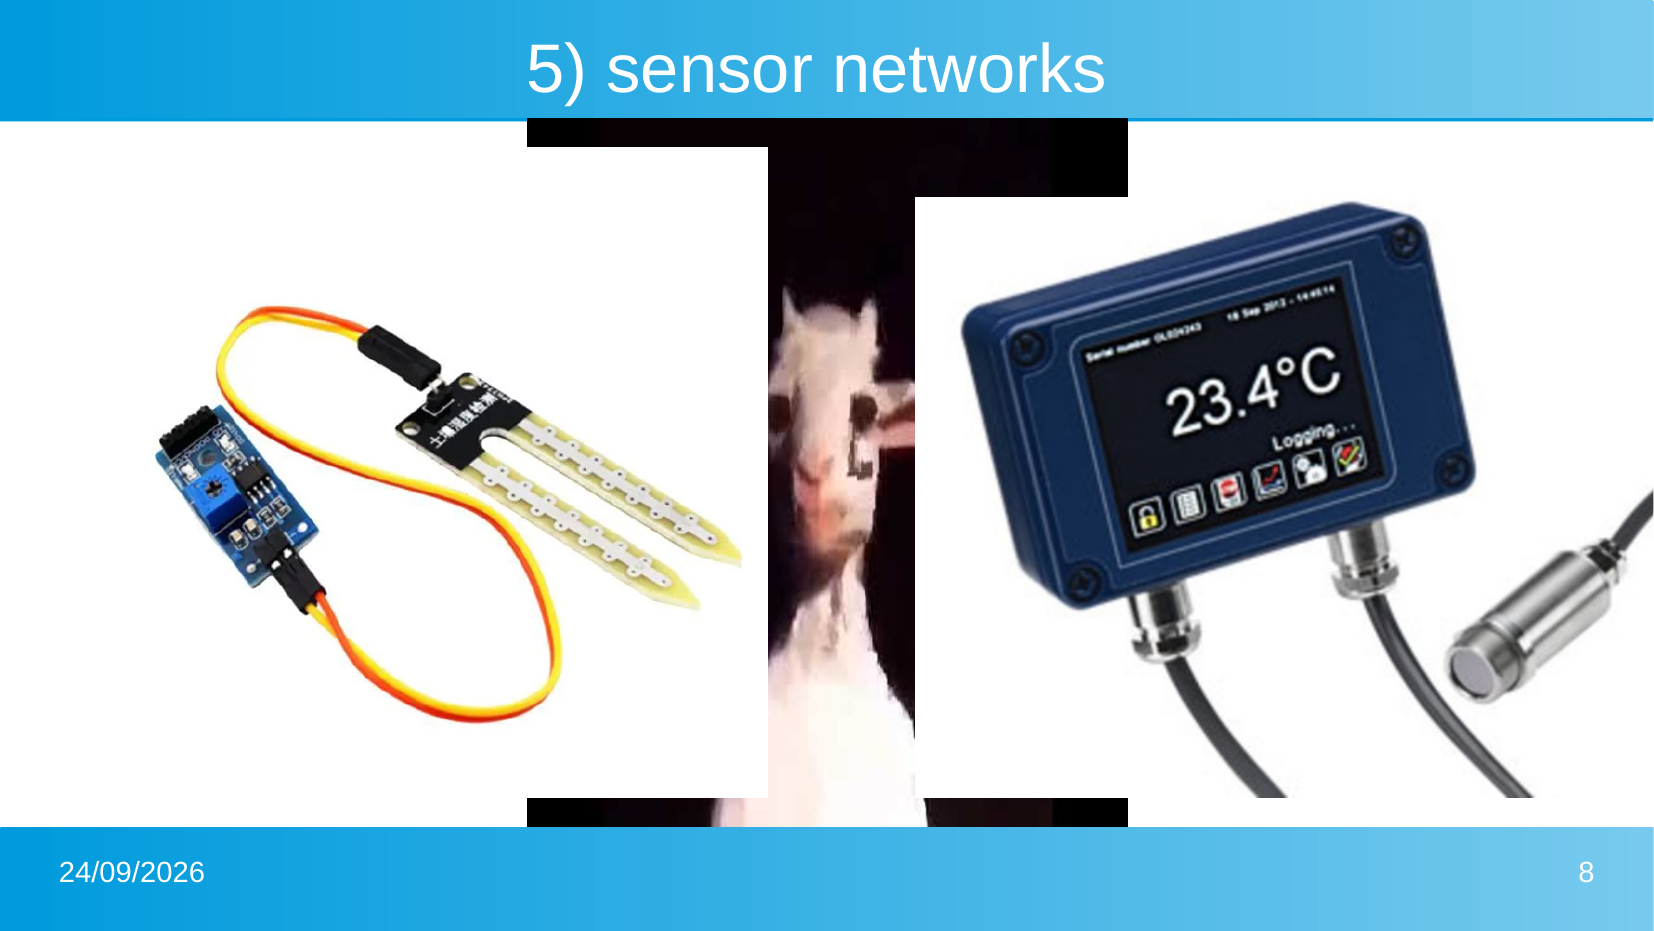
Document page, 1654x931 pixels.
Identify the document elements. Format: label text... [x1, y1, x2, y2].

title 5) sensor networks [59, 29, 1595, 108]
picture [118, 118, 1654, 827]
